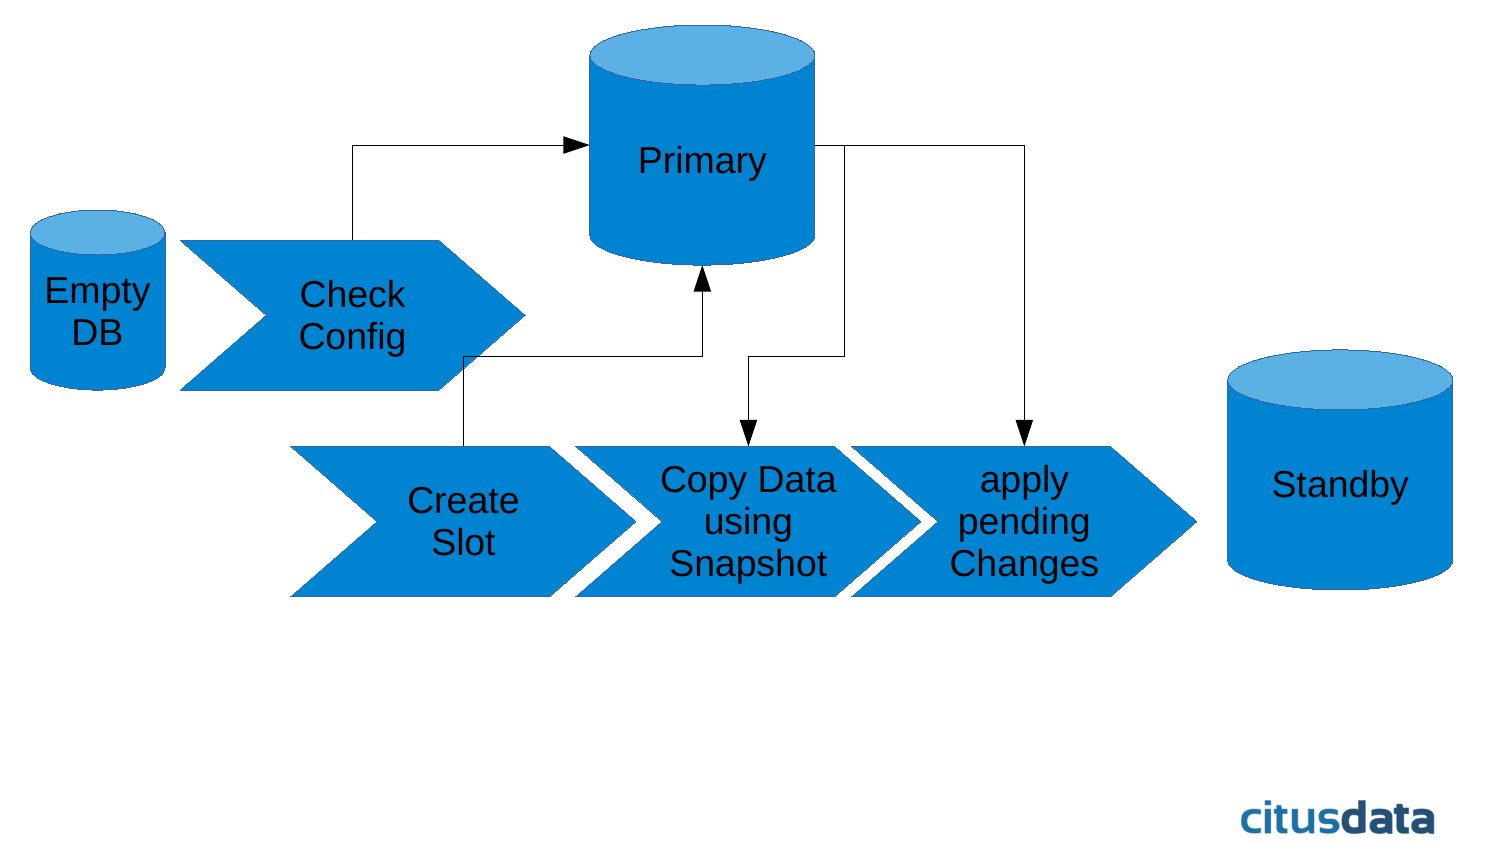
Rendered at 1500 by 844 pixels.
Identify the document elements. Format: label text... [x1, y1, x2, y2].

text_box Check Config [180, 240, 526, 391]
text_box Primary [589, 56, 815, 266]
text_box Standby [1227, 382, 1453, 590]
text_box Copy Data using Snapshot [575, 446, 921, 597]
text_box apply pending Changes [851, 446, 1197, 597]
text_box Empty DB [30, 233, 166, 391]
picture [1237, 795, 1439, 837]
text_box Create Slot [290, 446, 636, 597]
